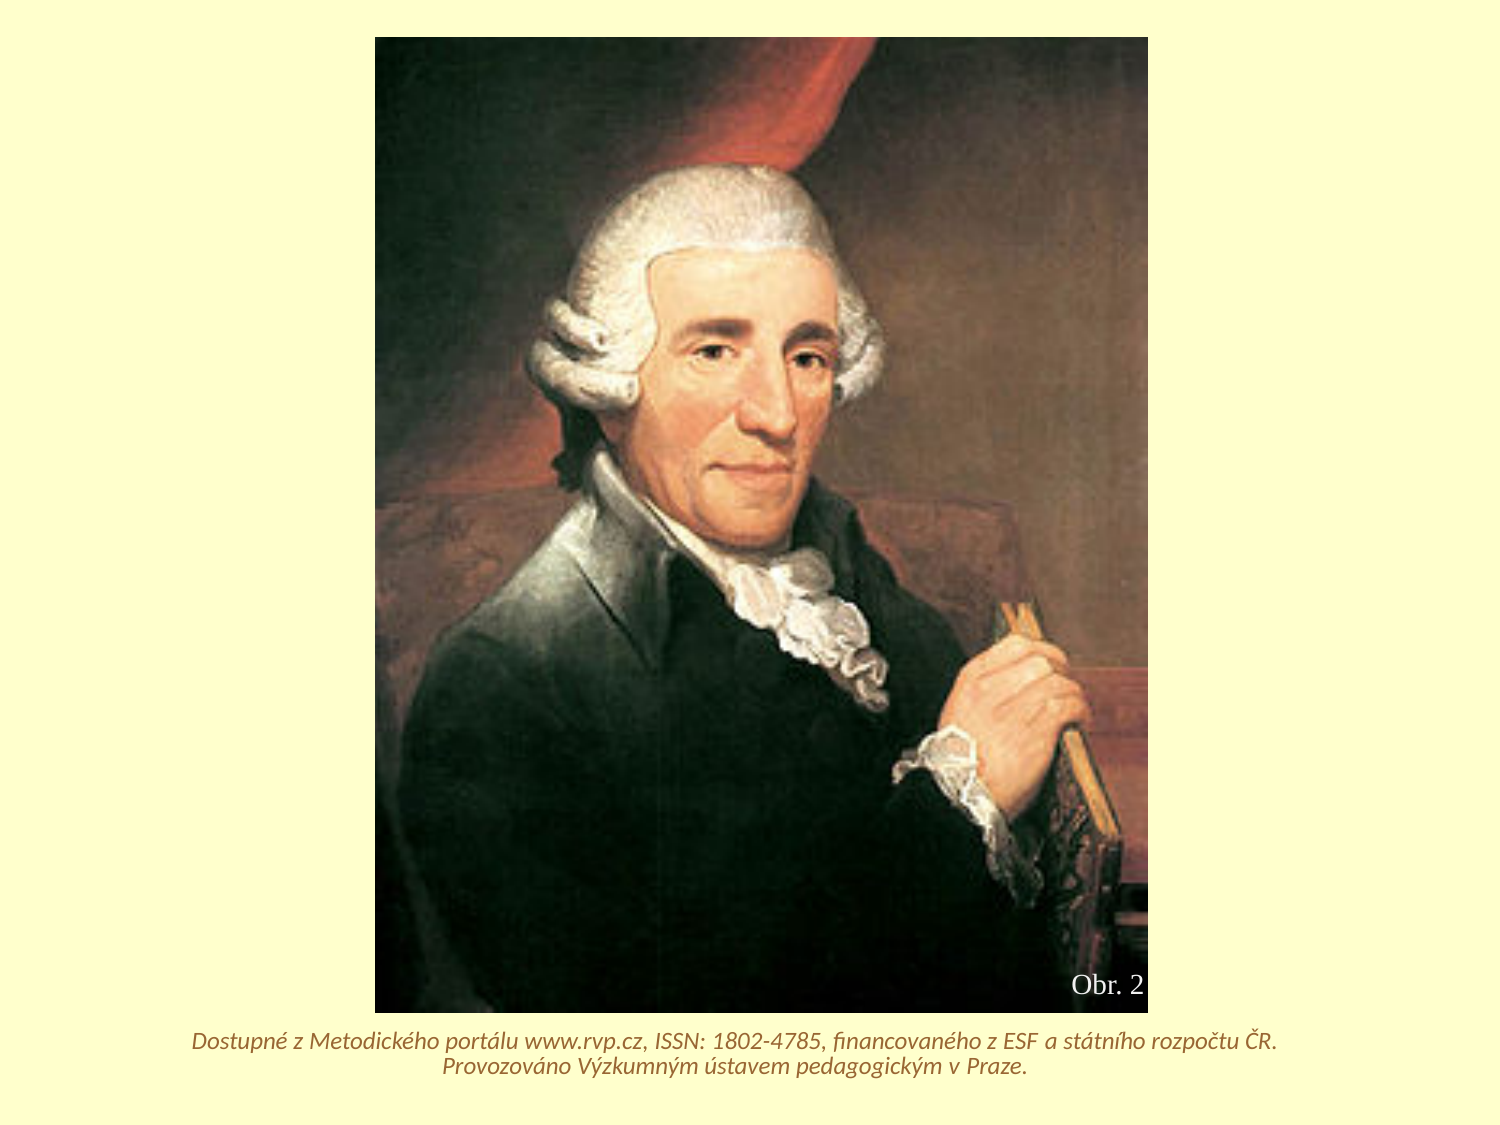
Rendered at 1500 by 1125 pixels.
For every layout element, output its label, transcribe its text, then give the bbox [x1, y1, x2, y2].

picture [375, 37, 1148, 1013]
text_box Dostupné z Metodického portálu www.rvp.cz, ISSN: 1802-4785, financovaného z ESF a státního rozpočtu ČR. Provozováno Výzkumným ústavem pedagogickým v Praze. [171, 1023, 1300, 1089]
text_box Obr. 2 [1056, 960, 1160, 1009]
